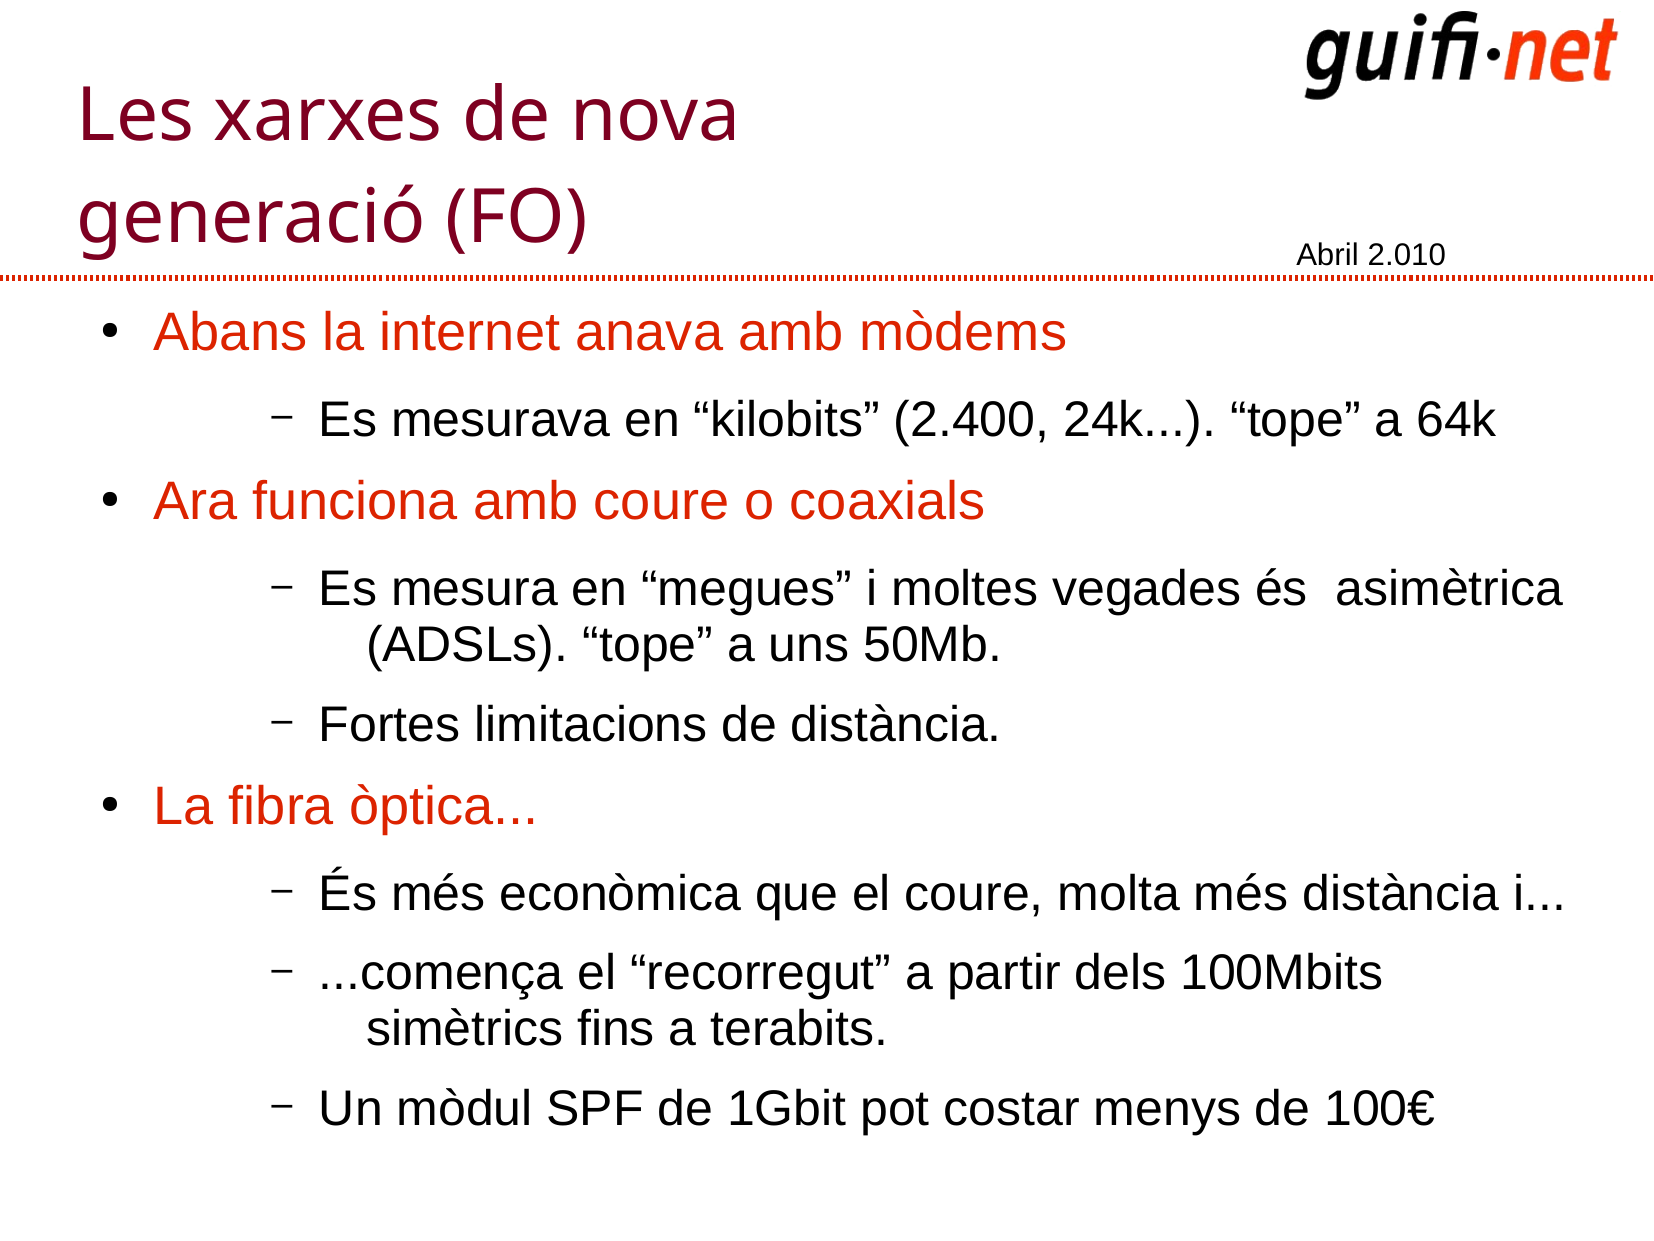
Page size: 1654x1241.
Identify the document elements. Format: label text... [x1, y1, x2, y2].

title Les xarxes de nova generació (FO) [76, 66, 1093, 259]
picture [1299, 11, 1625, 101]
list Abans la internet anava amb mòdems Es mesurava en “kilobits” (2.400, 24k...). “tope” a 64k Ara funciona amb coure o coaxials Es mesura en “megues” i moltes vegades és asimètrica (ADSLs). “tope” a uns 50Mb. Fortes limitacions de distància. La fibra òptica... És més econòmica que el coure, molta més distància i... ...comença el “recorregut” a partir dels 100Mbits simètrics fins a terabits. Un mòdul SPF de 1Gbit pot costar menys de 100€ [82, 301, 1571, 1136]
